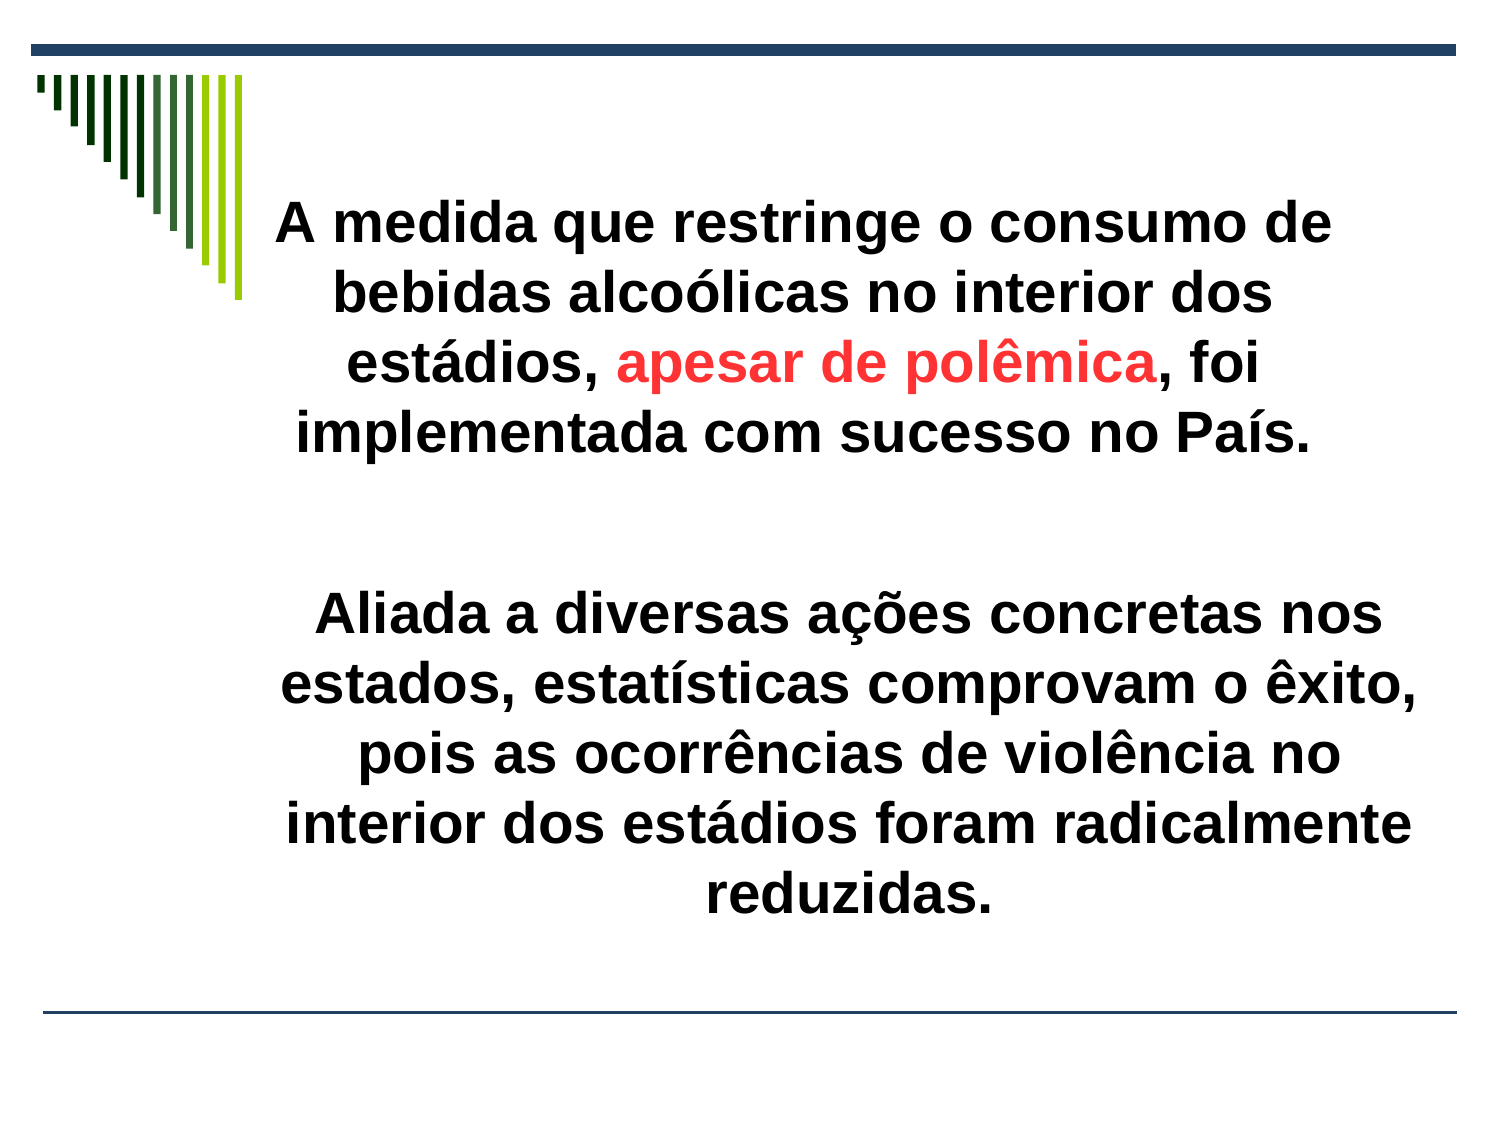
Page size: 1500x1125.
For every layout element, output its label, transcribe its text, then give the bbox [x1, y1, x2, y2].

subtitle Aliada a diversas ações concretas nos estados, estatísticas comprovam o êxito, pois as ocorrências de violência no interior dos estádios foram radicalmente reduzidas. [274, 543, 1425, 957]
title A medida que restringe o consumo de bebidas alcoólicas no interior dos estádios, apesar de polêmica, foi implementada com sucesso no País. [259, 176, 1410, 473]
